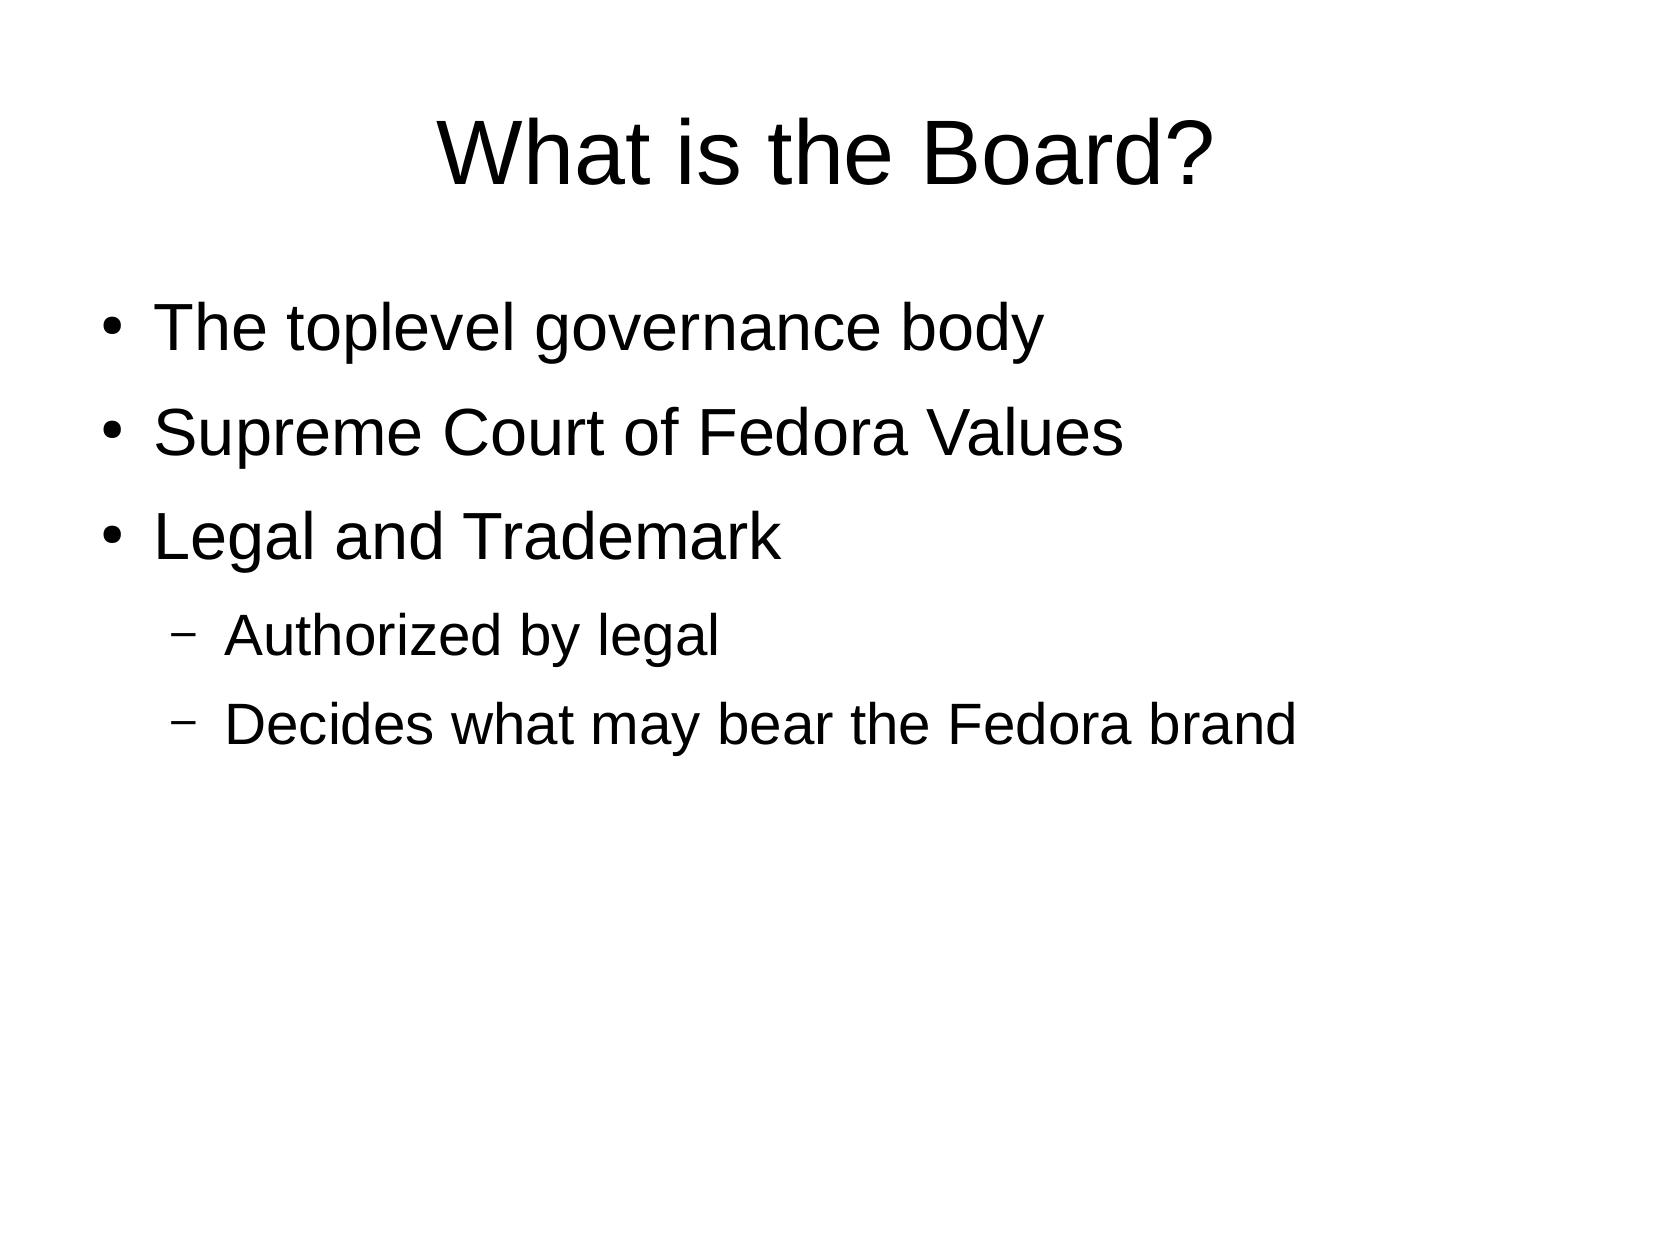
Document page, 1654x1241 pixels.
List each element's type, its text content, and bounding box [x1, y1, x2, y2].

title What is the Board? [82, 49, 1571, 257]
list The toplevel governance body Supreme Court of Fedora Values Legal and Trademark Authorized by legal Decides what may bear the Fedora brand [82, 290, 1571, 1010]
